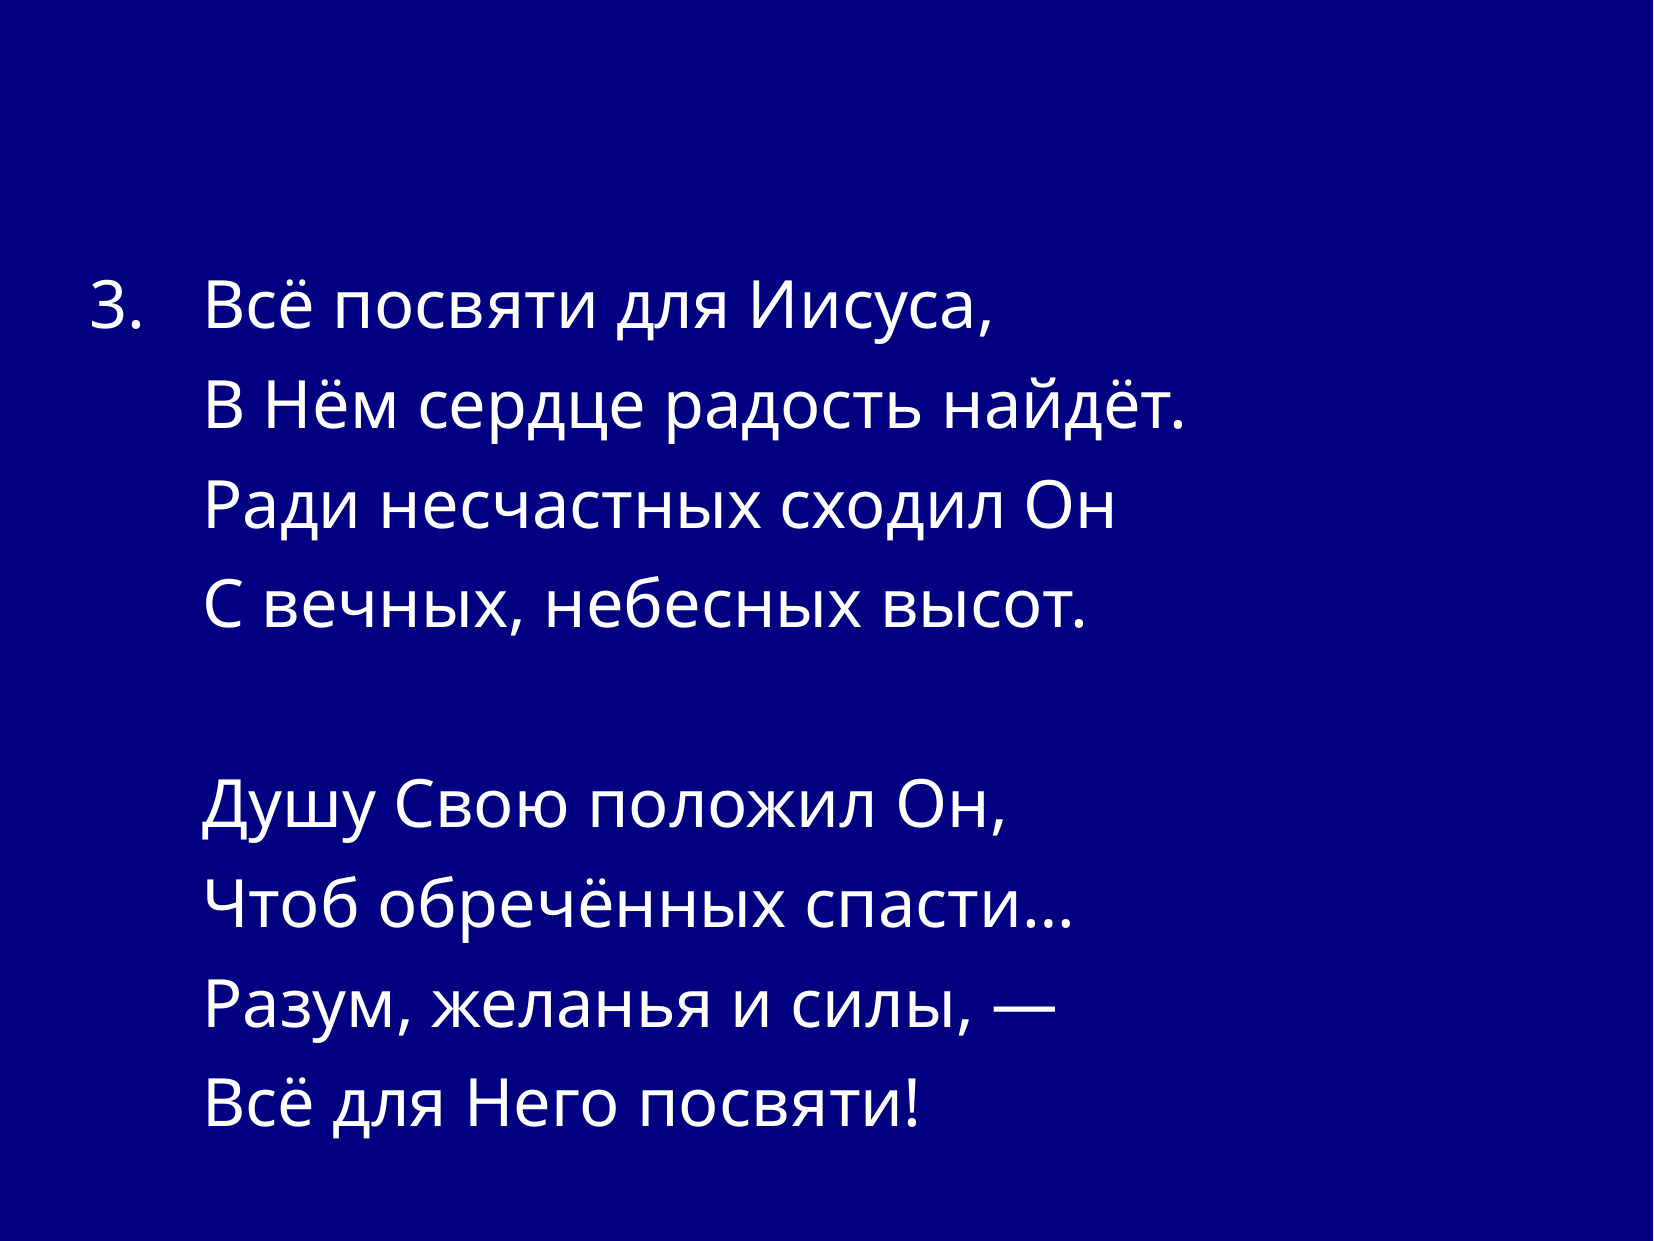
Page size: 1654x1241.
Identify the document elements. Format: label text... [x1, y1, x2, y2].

text_box 3. Всё посвяти для Иисуса, В Нём сердце радость найдёт. Ради несчастных сходил Он С вечных, небесных высот. Душу Свою положил Он, Чтоб обречённых спасти… Разум, желанья и силы, — Всё для Него посвяти! [75, 150, 1576, 1163]
